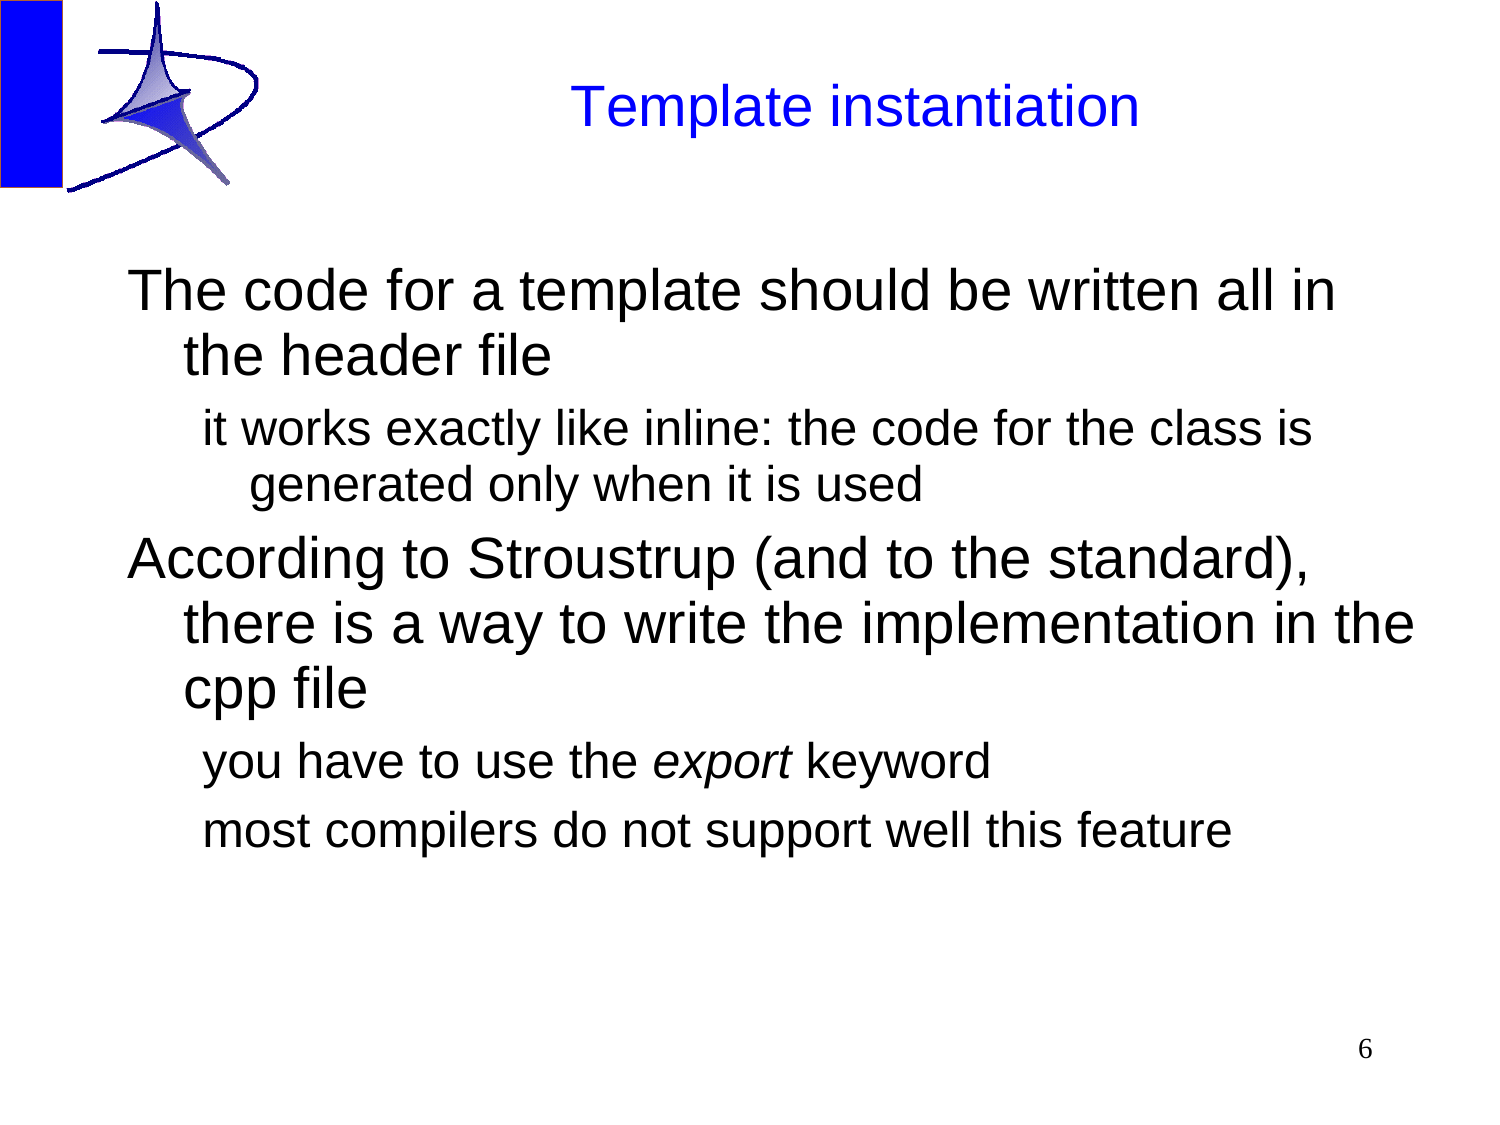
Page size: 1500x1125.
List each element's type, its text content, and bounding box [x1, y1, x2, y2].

picture [62, 0, 263, 197]
list The code for a template should be written all in the header file it works exactly like inline: the code for the class is generated only when it is used According to Stroustrup (and to the standard), there is a way to write the implementation in the cpp file you have to use the export keyword most compilers do not support well this feature [112, 249, 1450, 1001]
title Template instantiation [262, 24, 1450, 188]
